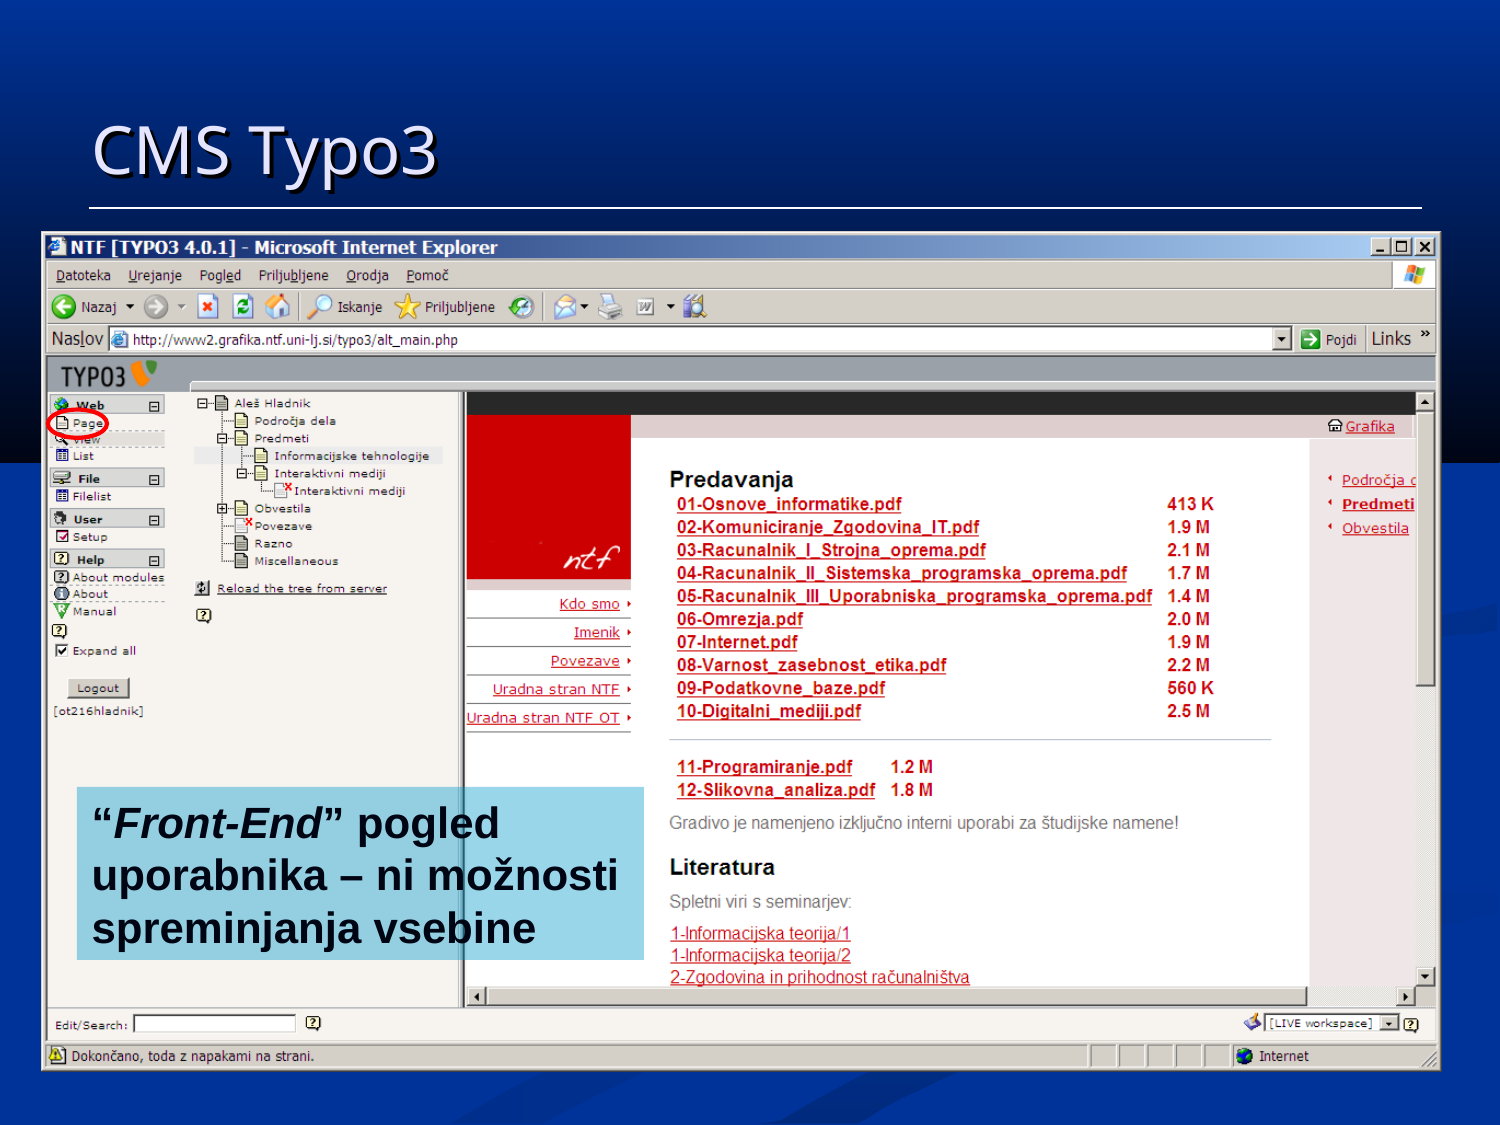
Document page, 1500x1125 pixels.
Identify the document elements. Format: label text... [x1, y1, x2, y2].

text_box CMS Typo3 [76, 54, 1459, 242]
picture [41, 231, 1442, 1072]
text_box “Front-End” pogled uporabnika – ni možnosti spreminjanja vsebine [76, 786, 644, 960]
